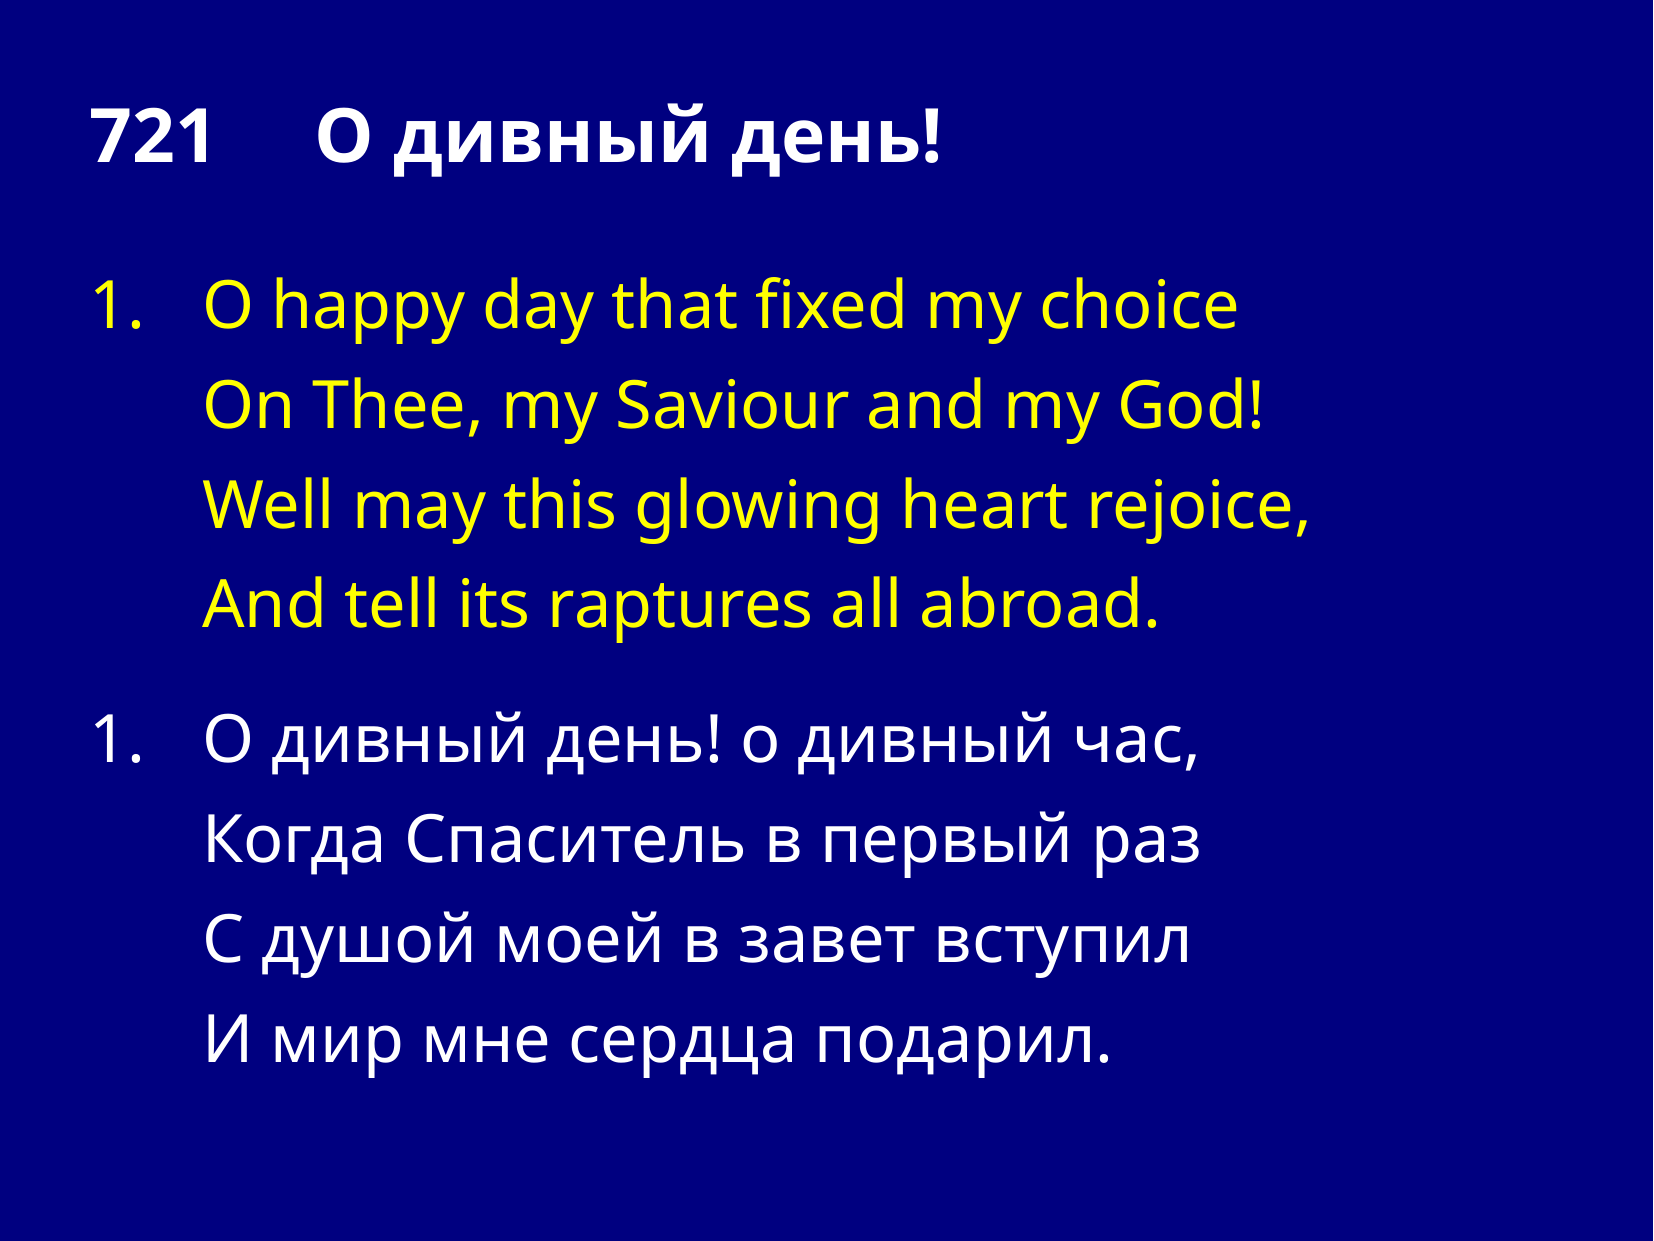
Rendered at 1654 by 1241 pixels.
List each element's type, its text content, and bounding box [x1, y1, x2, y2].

text_box 721 О дивный день! [75, 75, 1576, 188]
text_box 1. O happy day that fixed my choice On Thee, my Saviour and my God! Well may this glowing heart rejoice, And tell its raptures all abroad. [75, 188, 1576, 638]
text_box 1. О дивный день! о дивный час, Когда Спаситель в первый раз С душой моей в завет вступил И мир мне сердца подарил. [75, 675, 1576, 1163]
